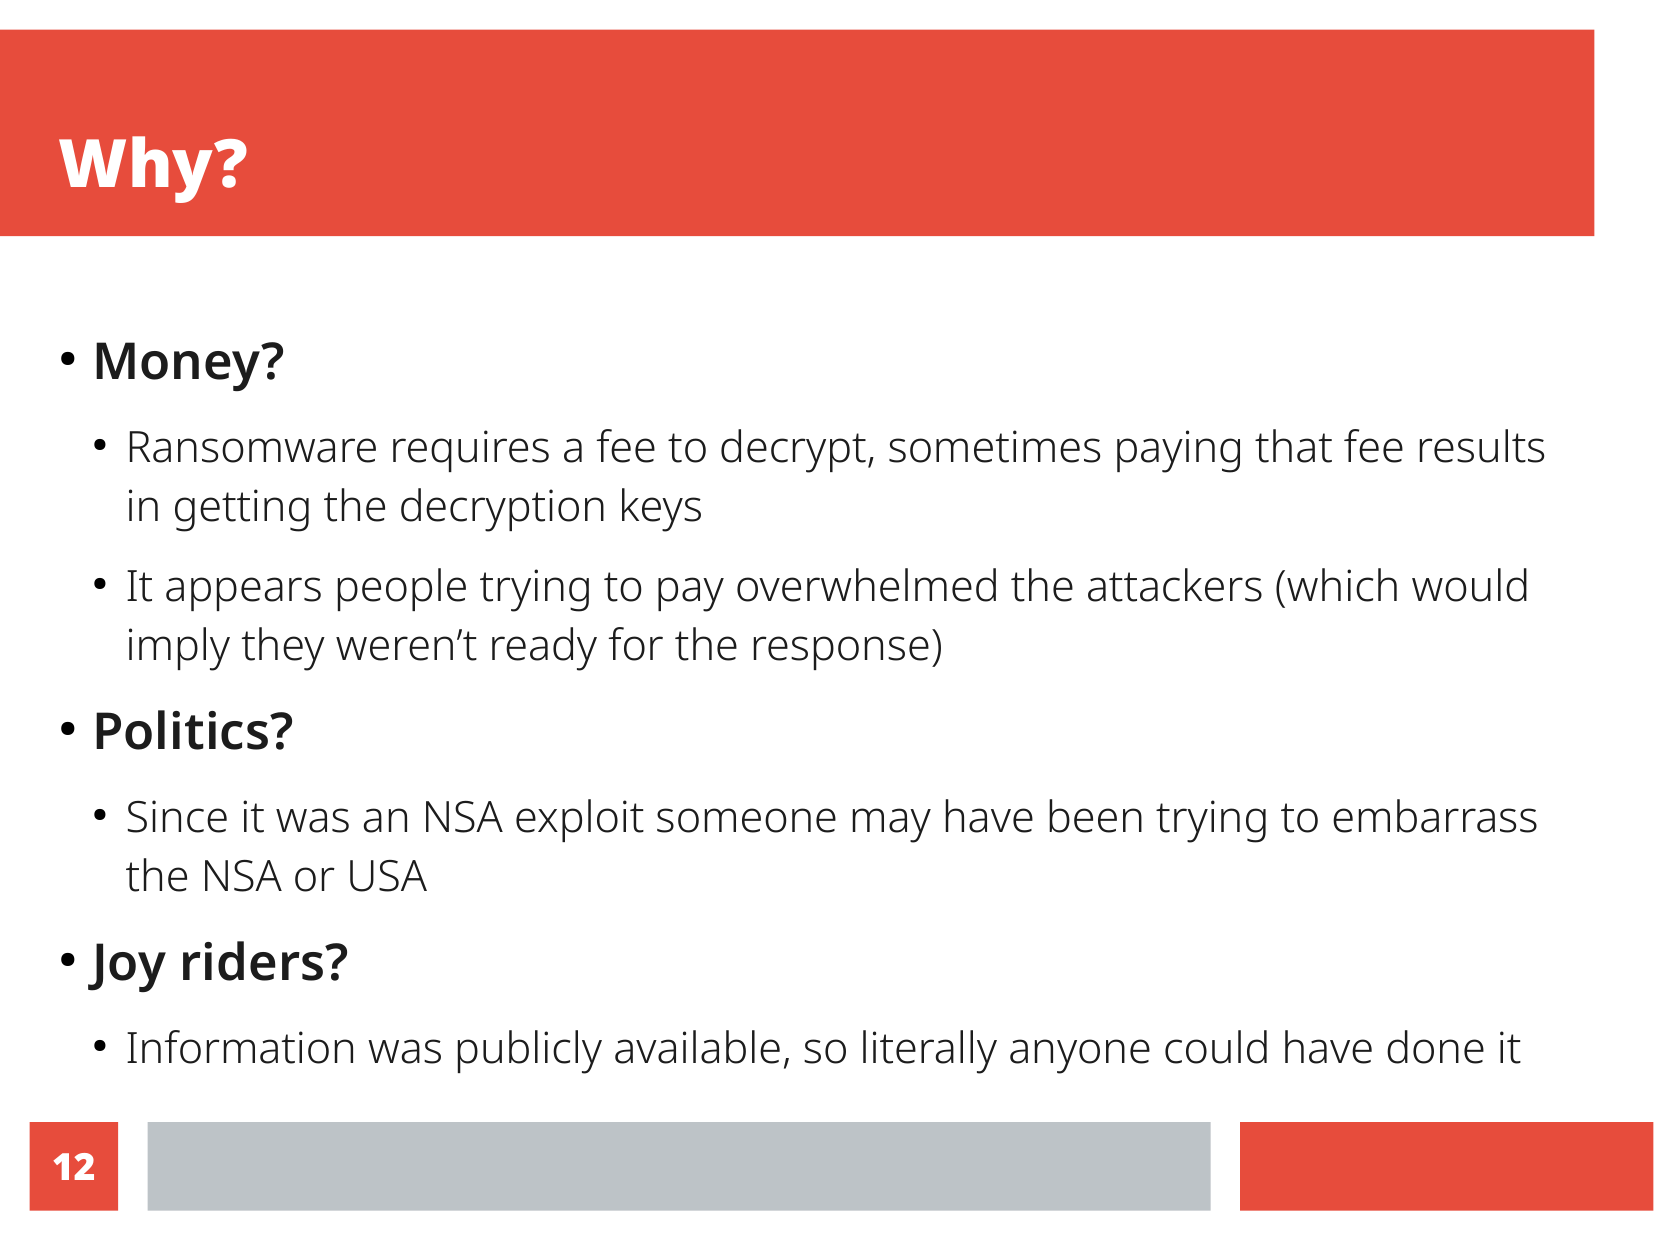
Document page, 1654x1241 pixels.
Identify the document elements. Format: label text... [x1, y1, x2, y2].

list Money? Ransomware requires a fee to decrypt, sometimes paying that fee results in getting the decryption keys It appears people trying to pay overwhelmed the attackers (which would imply they weren’t ready for the response) Politics? Since it was an NSA exploit someone may have been trying to embarrass the NSA or USA Joy riders? Information was publicly available, so literally anyone could have done it [59, 324, 1565, 1093]
title Why? [59, 59, 1595, 207]
